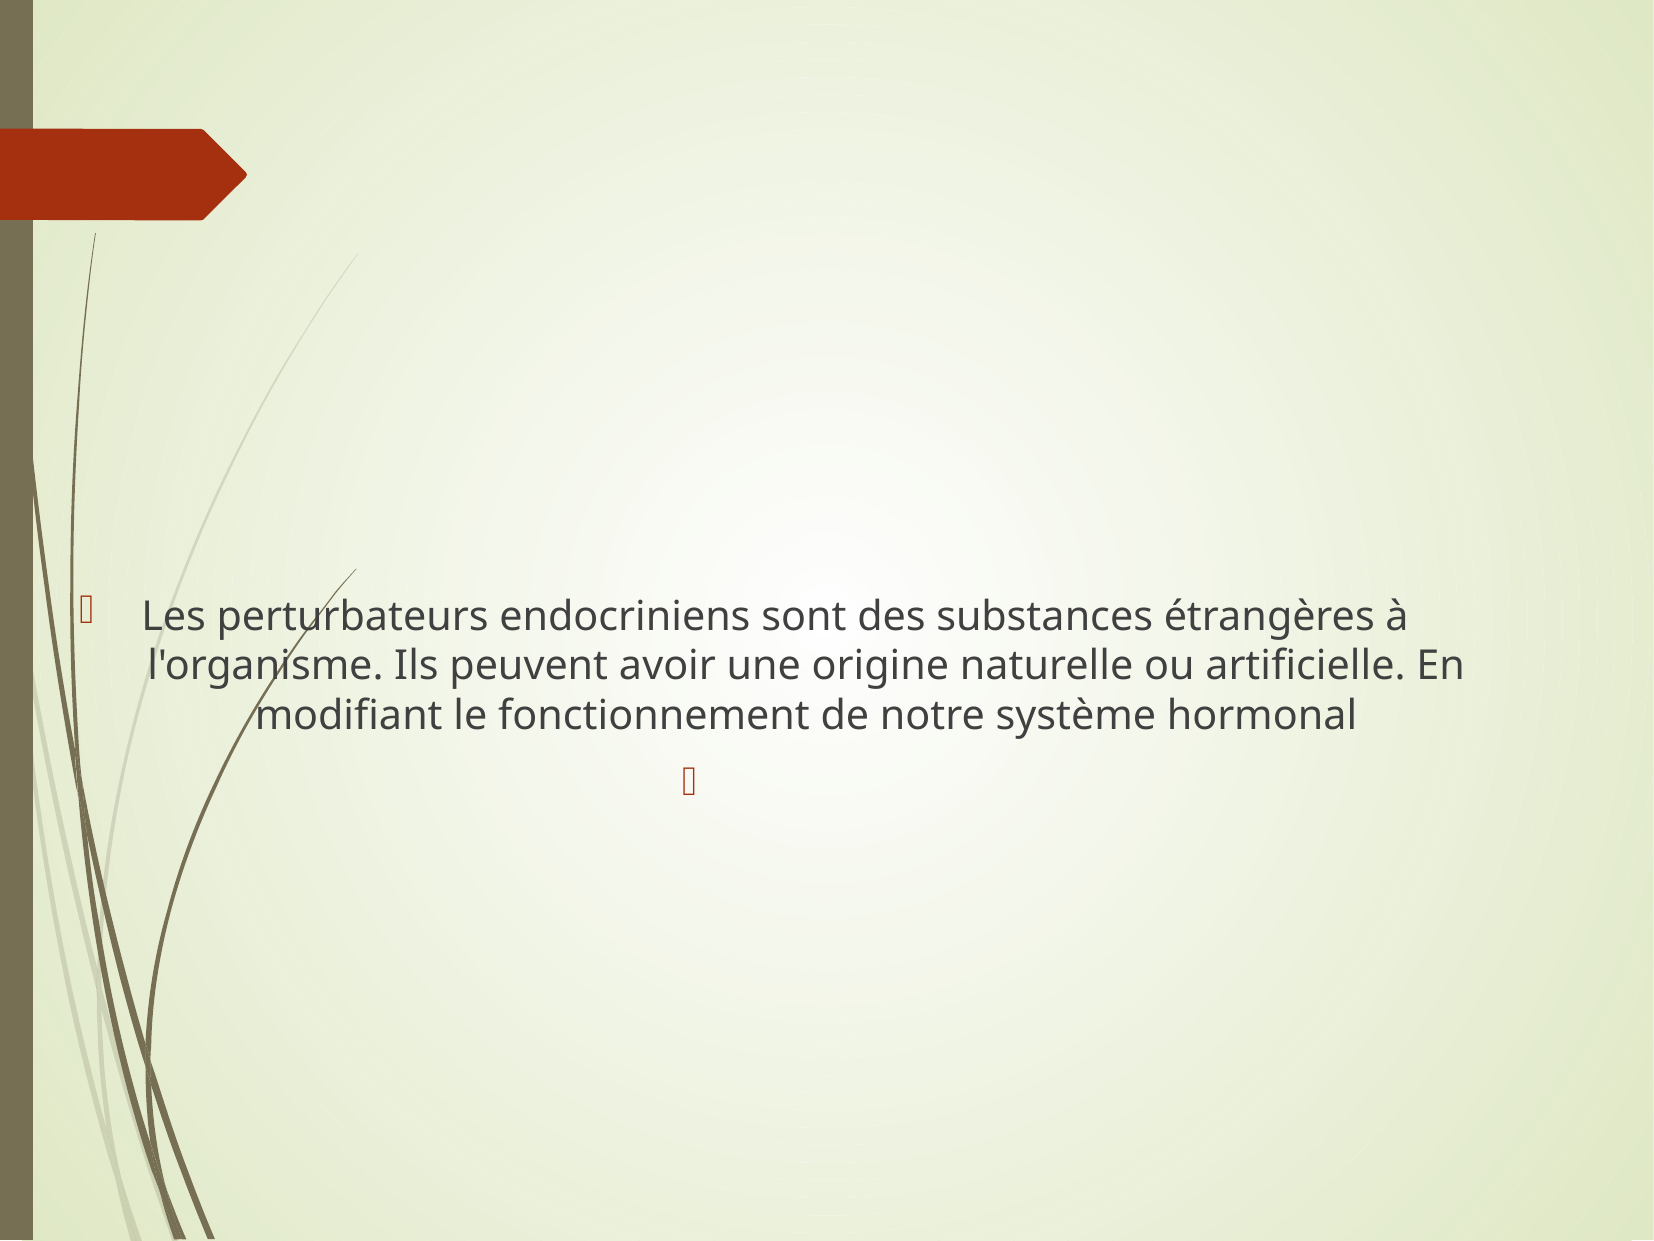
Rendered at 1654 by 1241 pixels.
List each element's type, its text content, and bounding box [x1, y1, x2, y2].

subtitle Les perturbateurs endocriniens sont des substances étrangères à l'organisme. Ils peuvent avoir une origine naturelle ou artificielle. En modifiant le fonctionnement de notre système hormonal [0, 290, 1489, 1109]
